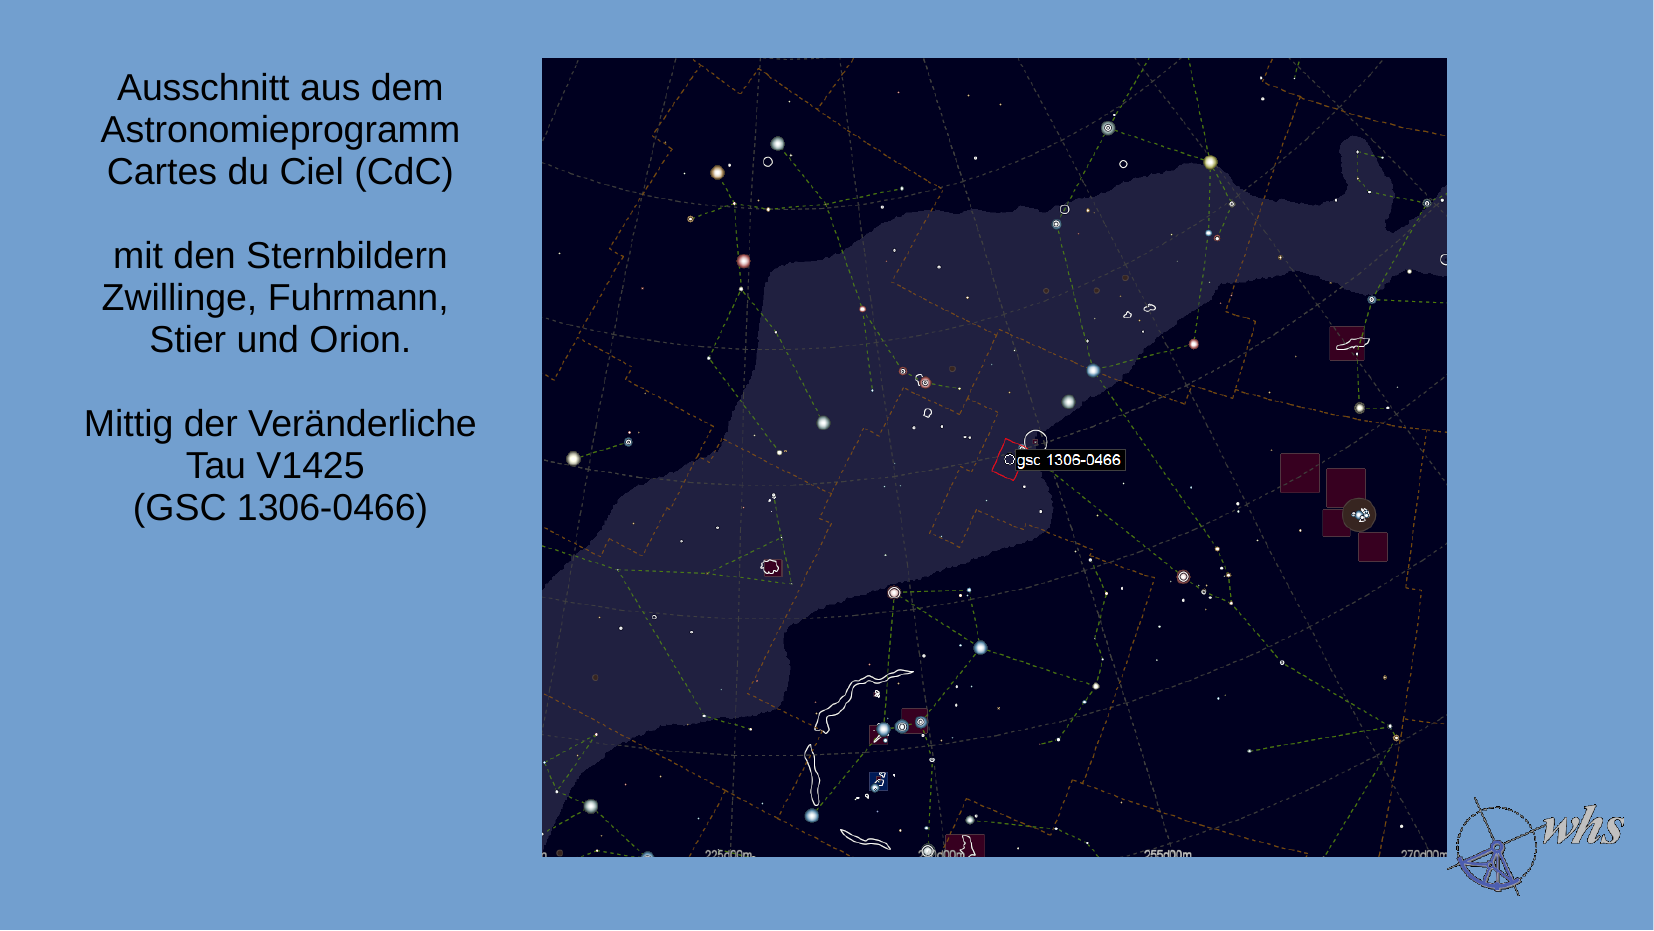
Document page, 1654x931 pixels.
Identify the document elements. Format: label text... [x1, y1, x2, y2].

text_box Ausschnitt aus dem Astronomieprogramm Cartes du Ciel (CdC) mit den Sternbildern Zwillinge, Fuhrmann, Stier und Orion. Mittig der Veränderliche Tau V1425 (GSC 1306-0466) [29, 59, 532, 620]
picture [542, 58, 1624, 896]
